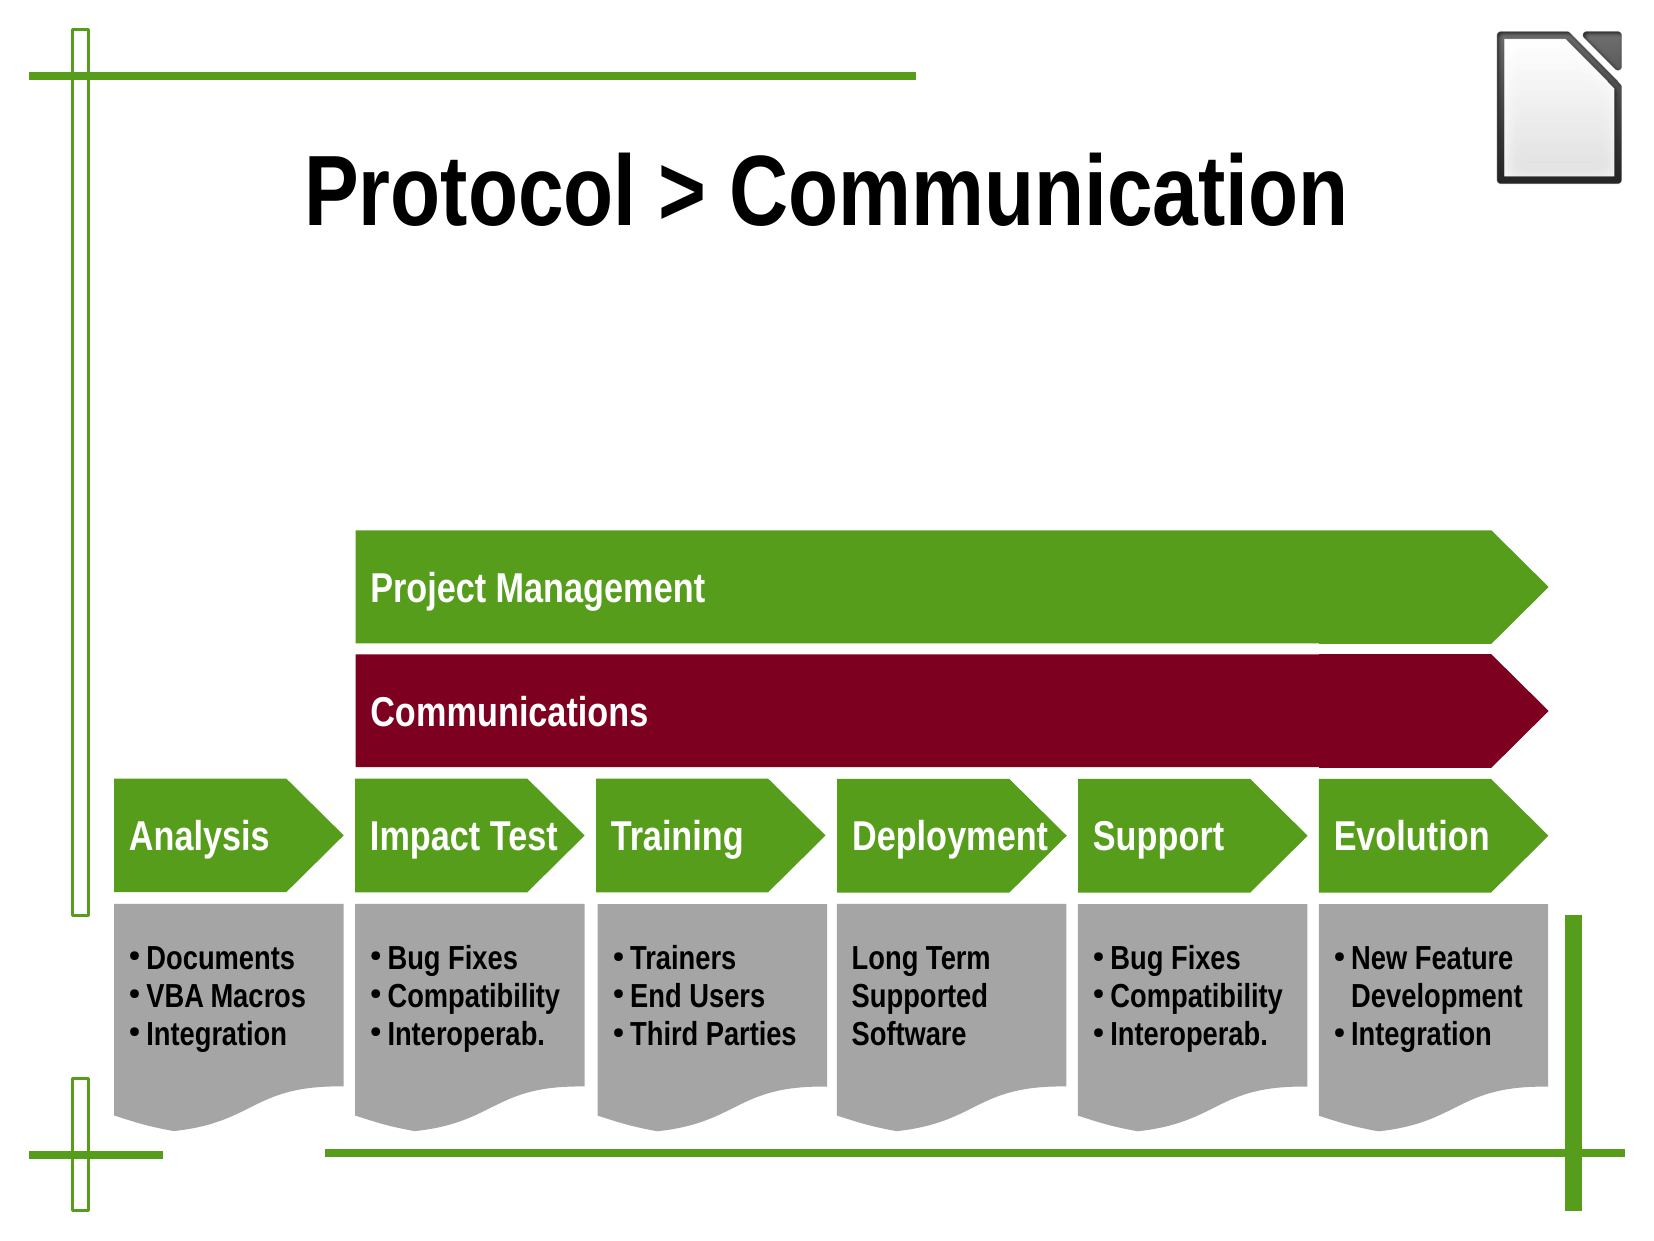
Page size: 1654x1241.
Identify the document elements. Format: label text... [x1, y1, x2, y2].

text_box Bug Fixes Compatibility Interoperab. [1077, 904, 1308, 1132]
text_box New Feature Development Integration [1318, 904, 1549, 1132]
text_box Support [1078, 778, 1308, 893]
text_box Deployment [837, 778, 1067, 893]
picture [1494, 29, 1624, 186]
text_box Project Management [355, 530, 1549, 644]
text_box Documents VBA Macros Integration [114, 903, 344, 1132]
text_box Long Term Supported Software [836, 903, 1067, 1132]
text_box Trainers End Users Third Parties [597, 904, 828, 1132]
text_box Analysis [114, 778, 344, 893]
title Protocol > Communication [118, 118, 1536, 260]
text_box Training [596, 778, 826, 893]
text_box Impact Test [355, 778, 585, 893]
text_box Evolution [1318, 778, 1549, 893]
text_box Bug Fixes Compatibility Interoperab. [355, 903, 585, 1132]
text_box Communications [355, 654, 1549, 768]
